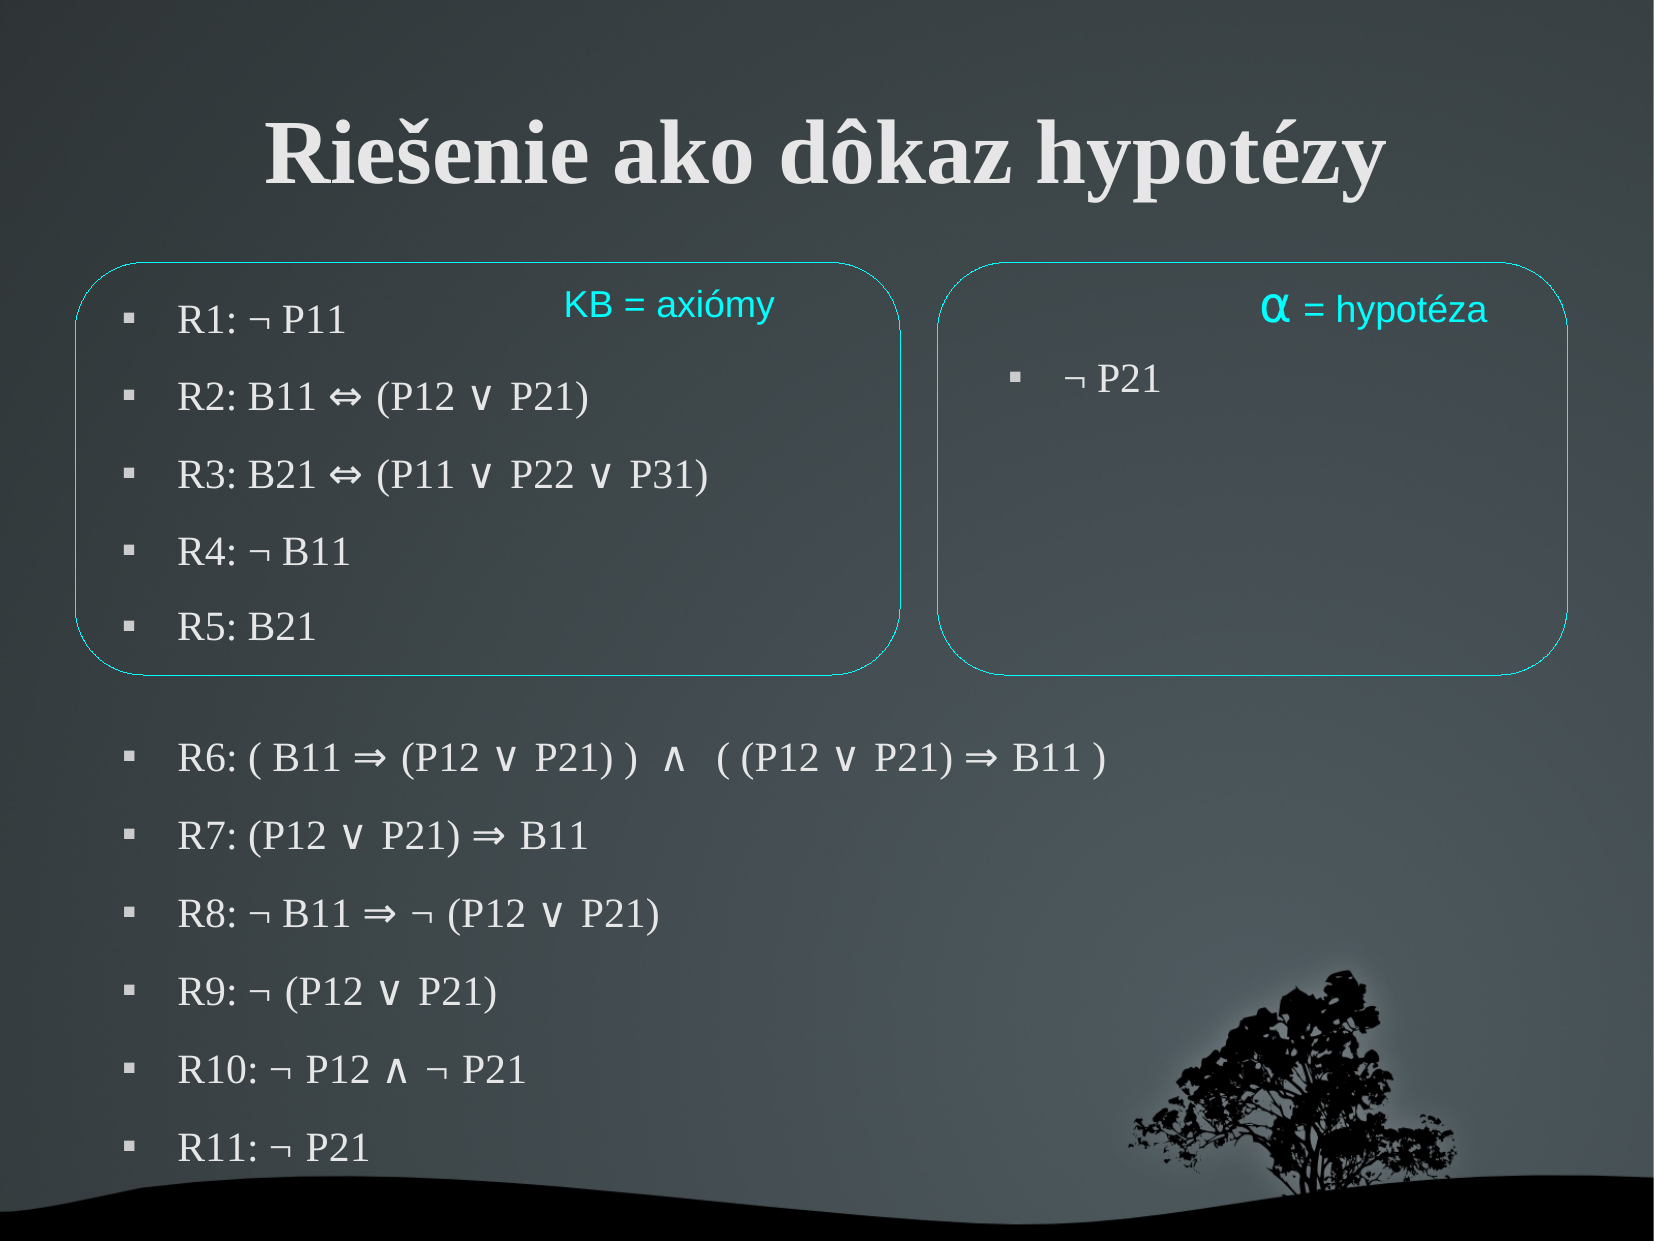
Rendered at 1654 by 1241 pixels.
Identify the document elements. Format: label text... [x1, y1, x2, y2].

text_box KB = axiómy [551, 272, 788, 338]
picture [0, 0, 1654, 1241]
list R1: ¬ P11 R2: B11 ⇔ (P12 ∨ P21) R3: B21 ⇔ (P11 ∨ P22 ∨ P31) R4: ¬ B11 R5: B21 [88, 296, 1577, 681]
title Riešenie ako dôkaz hypotézy [82, 56, 1571, 250]
list ¬ P21 [974, 355, 1473, 660]
list R6: ( B11 ⇒ (P12 ∨ P21) ) ∧ ( (P12 ∨ P21) ⇒ B11 ) R7: (P12 ∨ P21) ⇒ B11 R8: ¬ B11 ⇒ ¬ (P12 ∨ P21) R9: ¬ (P12 ∨ P21) R10: ¬ P12 ∧ ¬ P21 R11: ¬ P21 [88, 733, 1577, 1184]
text_box α = hypotéza [1236, 272, 1512, 338]
